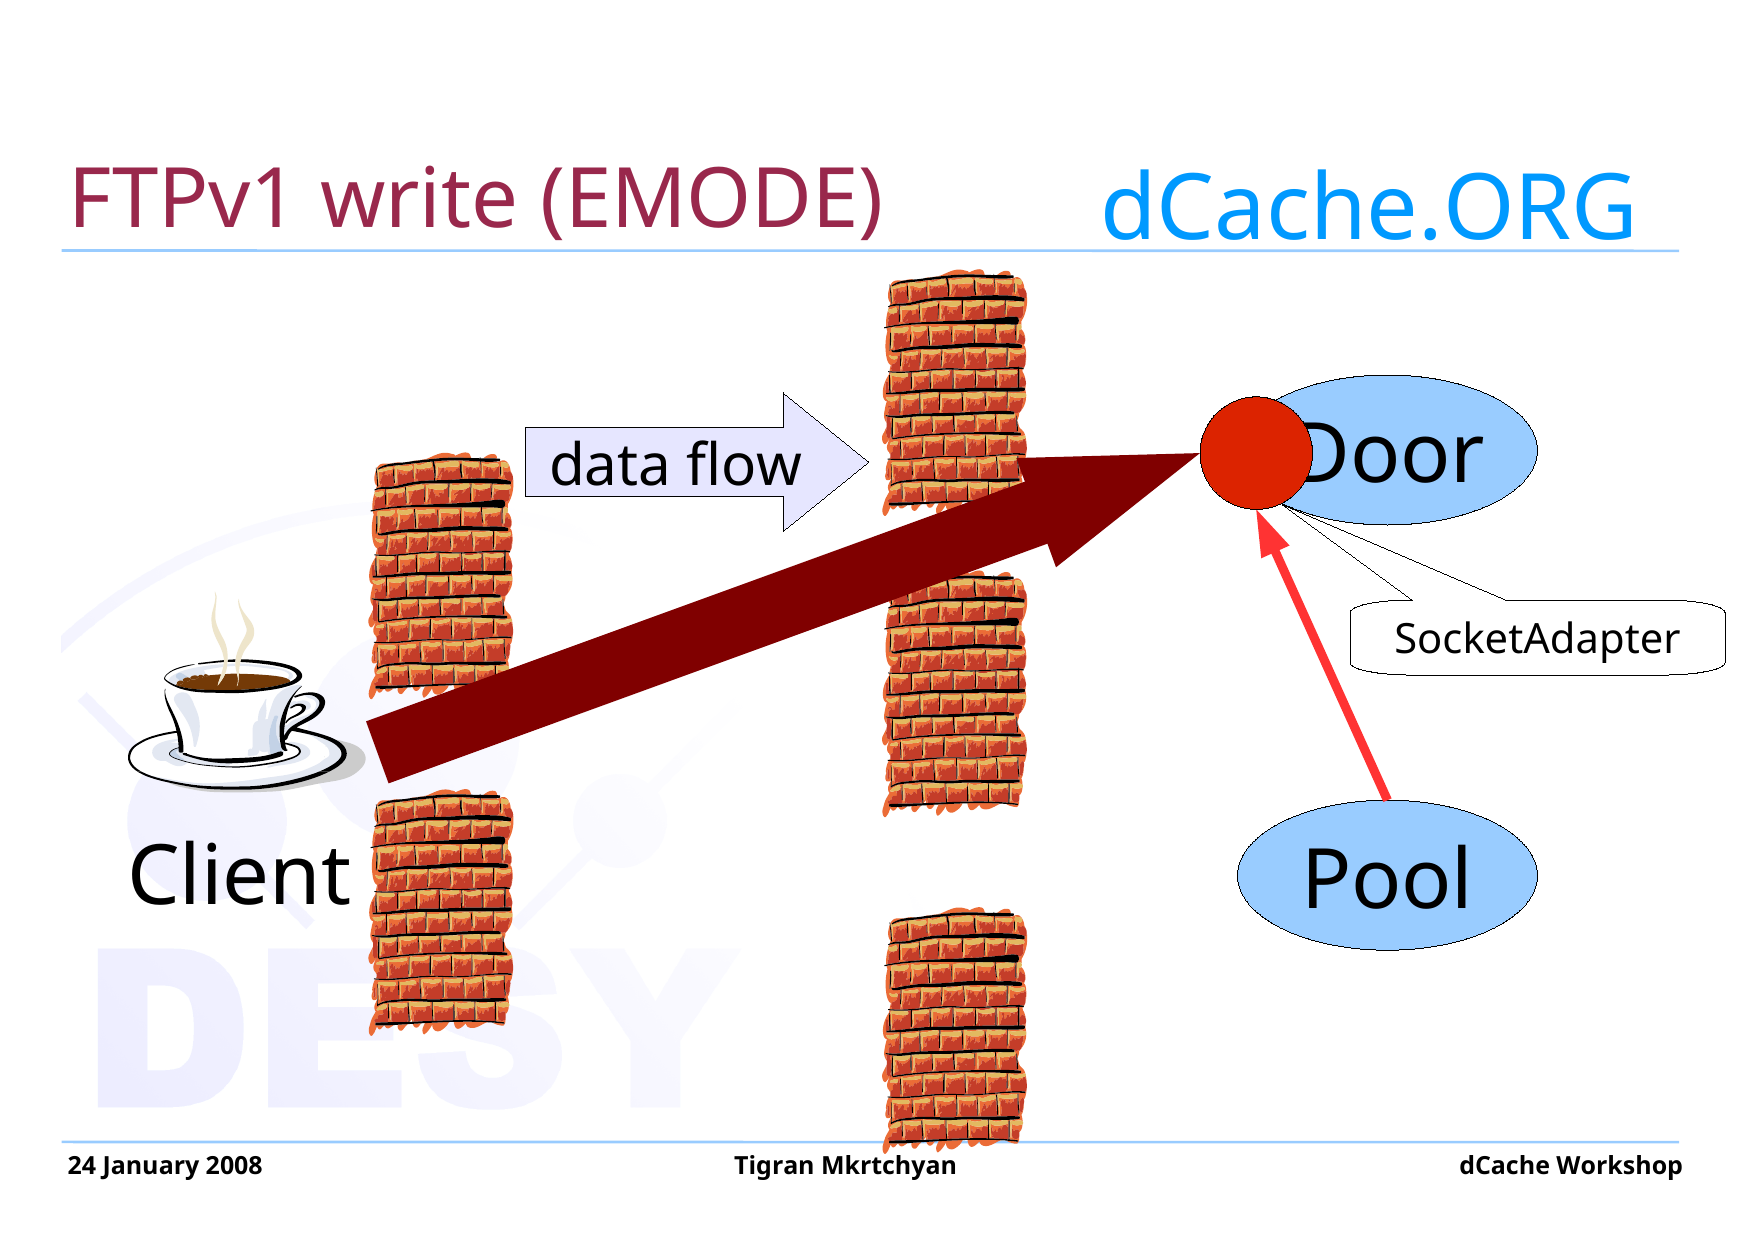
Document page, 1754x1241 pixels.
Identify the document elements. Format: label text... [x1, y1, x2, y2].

text_box data flow [525, 392, 869, 532]
text_box SocketAdapter [1282, 504, 1726, 676]
picture [61, 260, 1032, 1163]
text_box Pool [1237, 800, 1538, 951]
text_box FTPv1 write (EMODE) [69, 139, 1088, 250]
text_box Client [112, 809, 364, 921]
text_box Door [1308, 429, 1337, 476]
text_box Door [1275, 375, 1538, 526]
text_box [1200, 396, 1313, 510]
